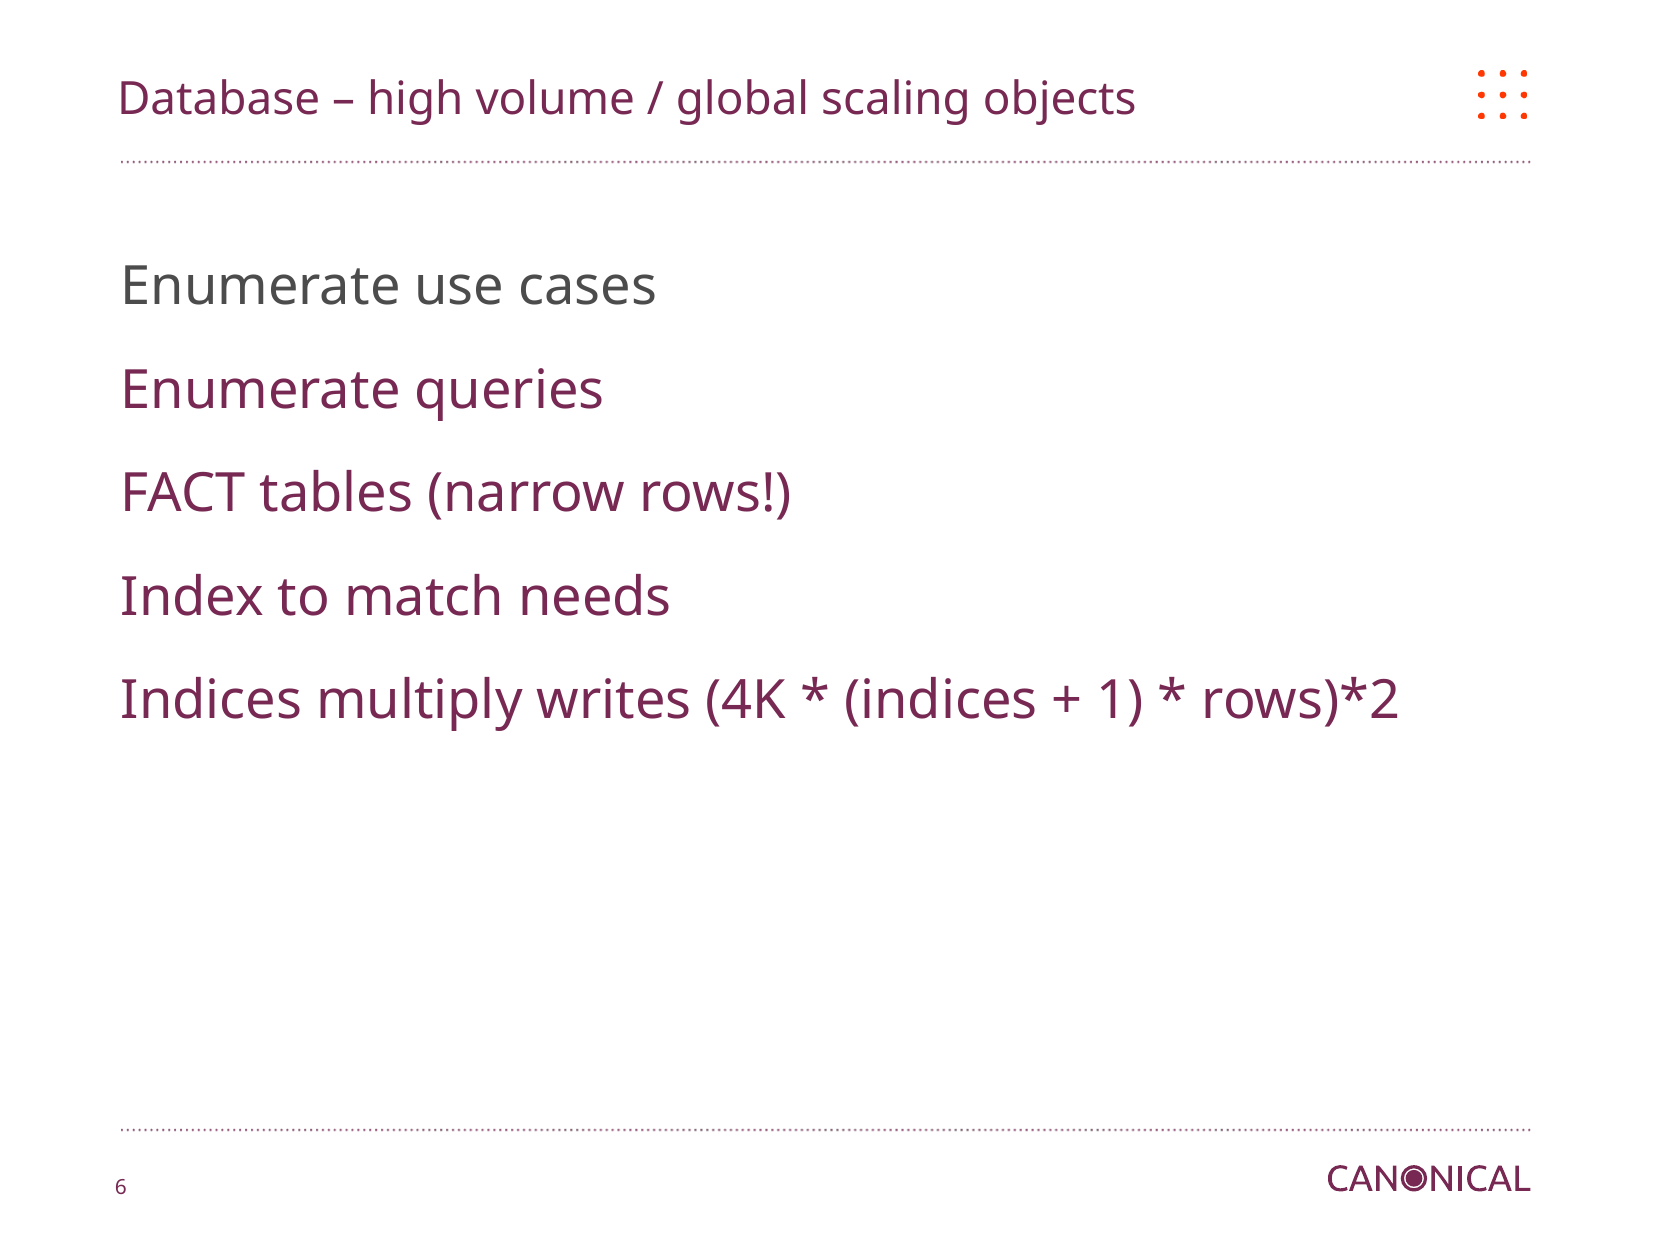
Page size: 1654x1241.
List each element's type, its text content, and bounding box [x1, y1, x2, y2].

text_box Enumerate use cases Enumerate queries FACT tables (narrow rows!) Index to match needs Indices multiply writes (4K * (indices + 1) * rows)*2 [105, 224, 1536, 916]
title Database – high volume / global scaling objects [117, 71, 1447, 123]
picture [111, 1127, 1533, 1134]
picture [111, 159, 1533, 166]
picture [1478, 70, 1527, 119]
